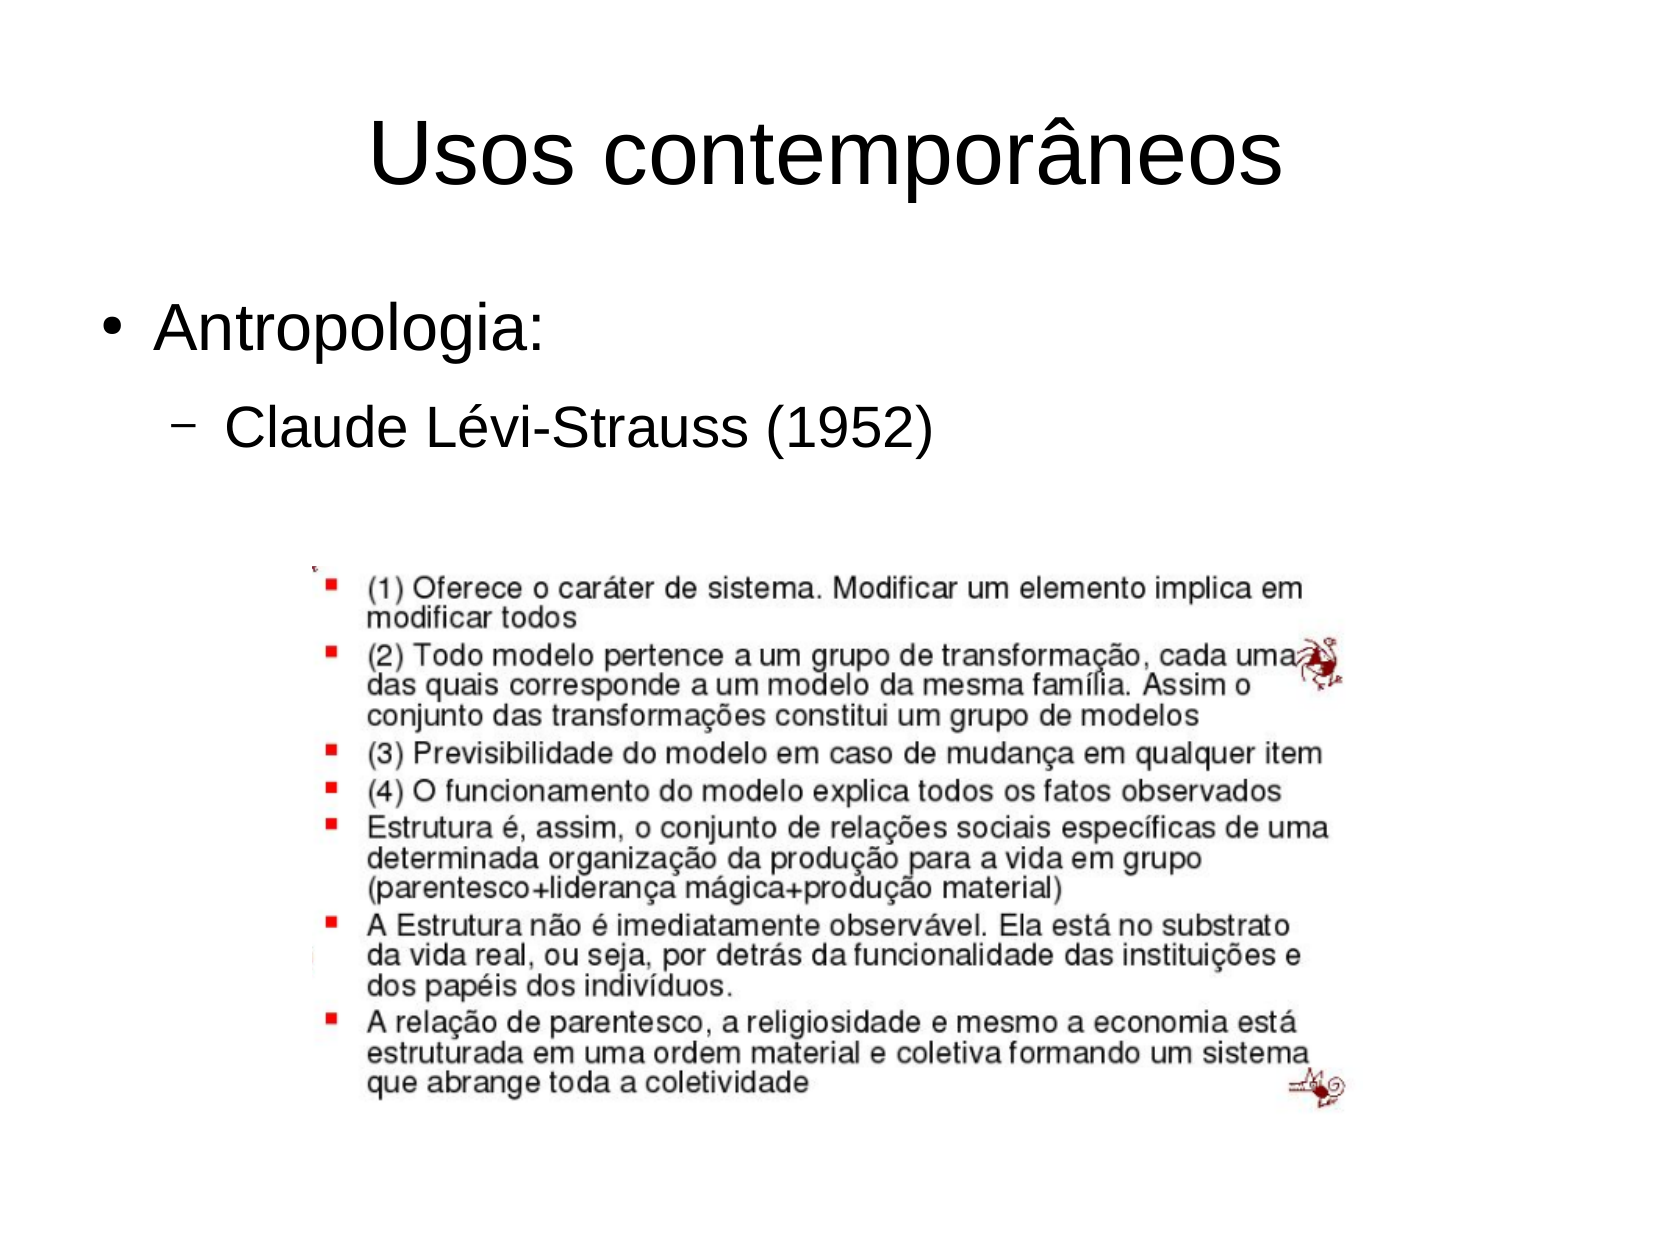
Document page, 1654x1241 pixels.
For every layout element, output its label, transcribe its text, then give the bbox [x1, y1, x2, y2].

list Antropologia: Claude Lévi-Strauss (1952) [82, 290, 1571, 1109]
picture [312, 566, 1363, 1124]
title Usos contemporâneos [82, 49, 1571, 257]
